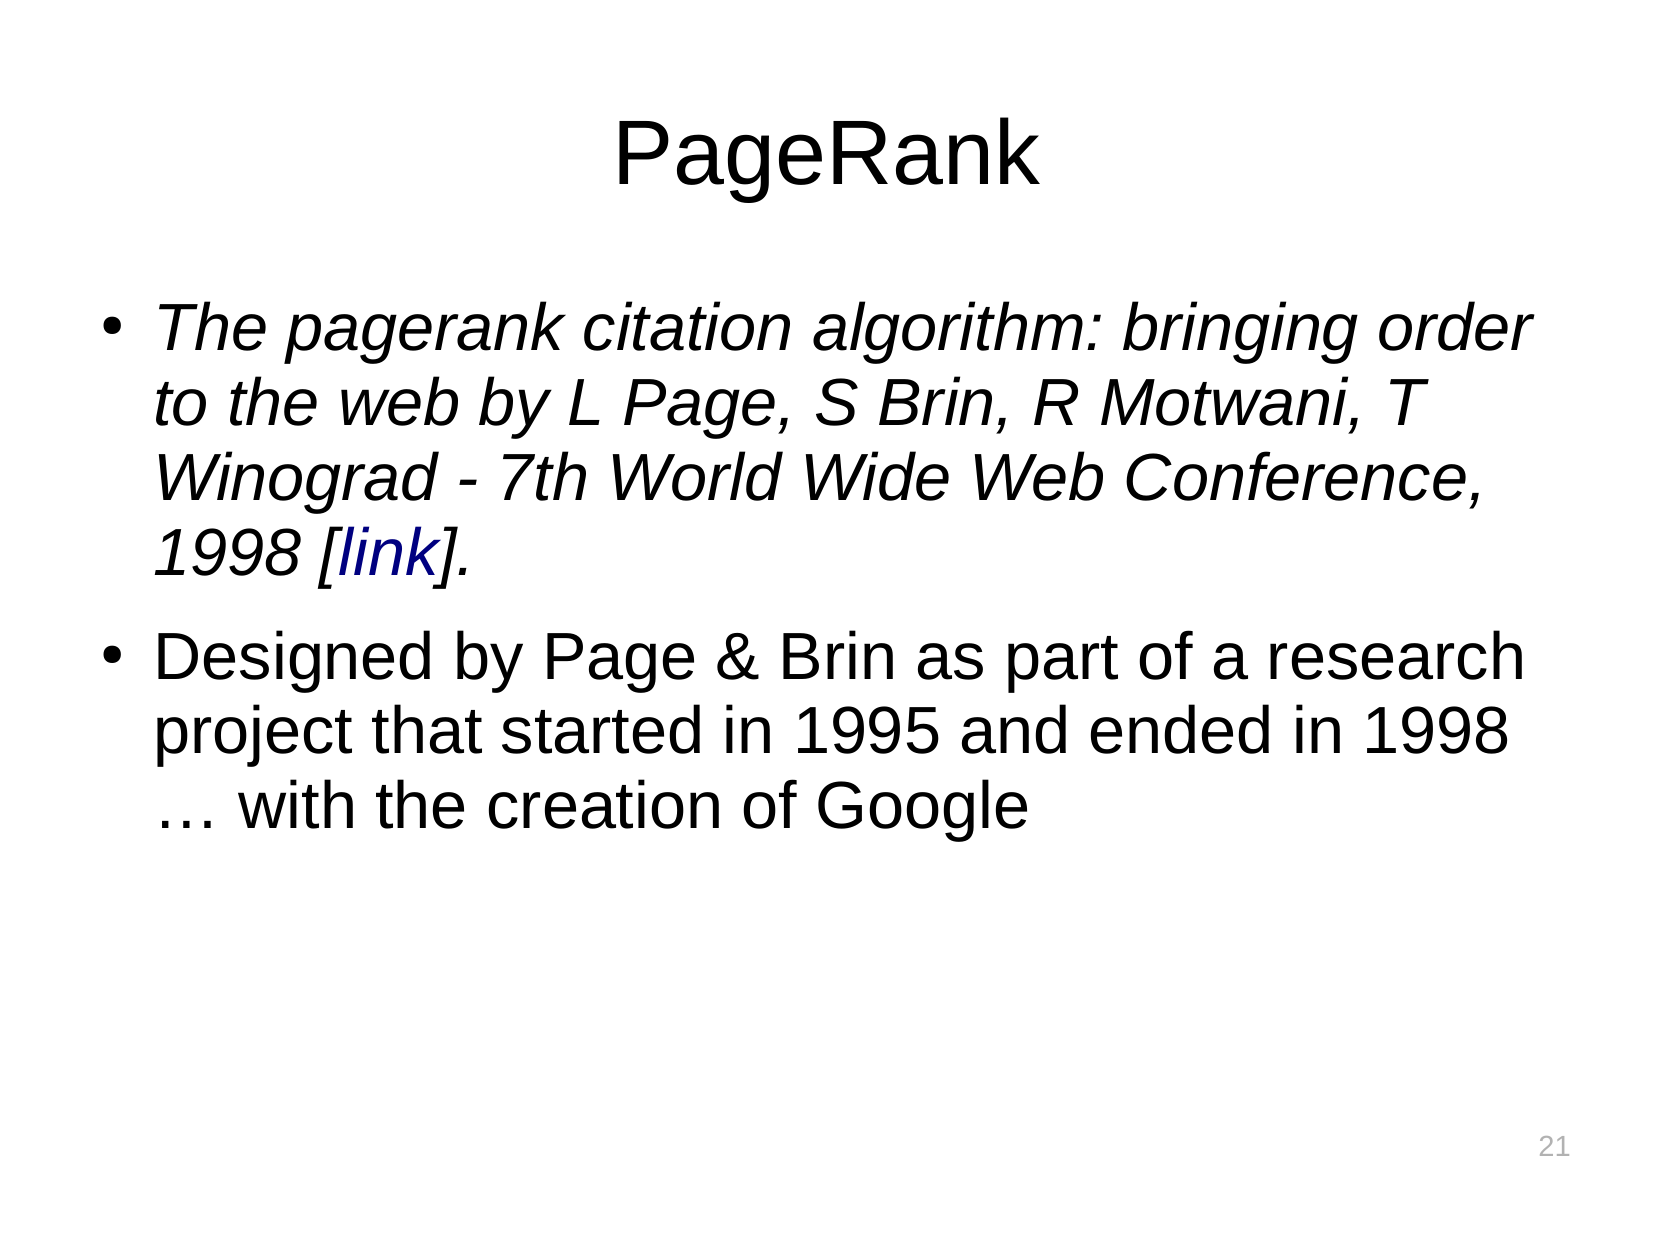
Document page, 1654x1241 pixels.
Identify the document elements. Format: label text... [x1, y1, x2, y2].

title PageRank [82, 49, 1571, 257]
list The pagerank citation algorithm: bringing order to the web by L Page, S Brin, R Motwani, T Winograd - 7th World Wide Web Conference, 1998 [link]. Designed by Page & Brin as part of a research project that started in 1995 and ended in 1998 … with the creation of Google [82, 290, 1571, 1010]
